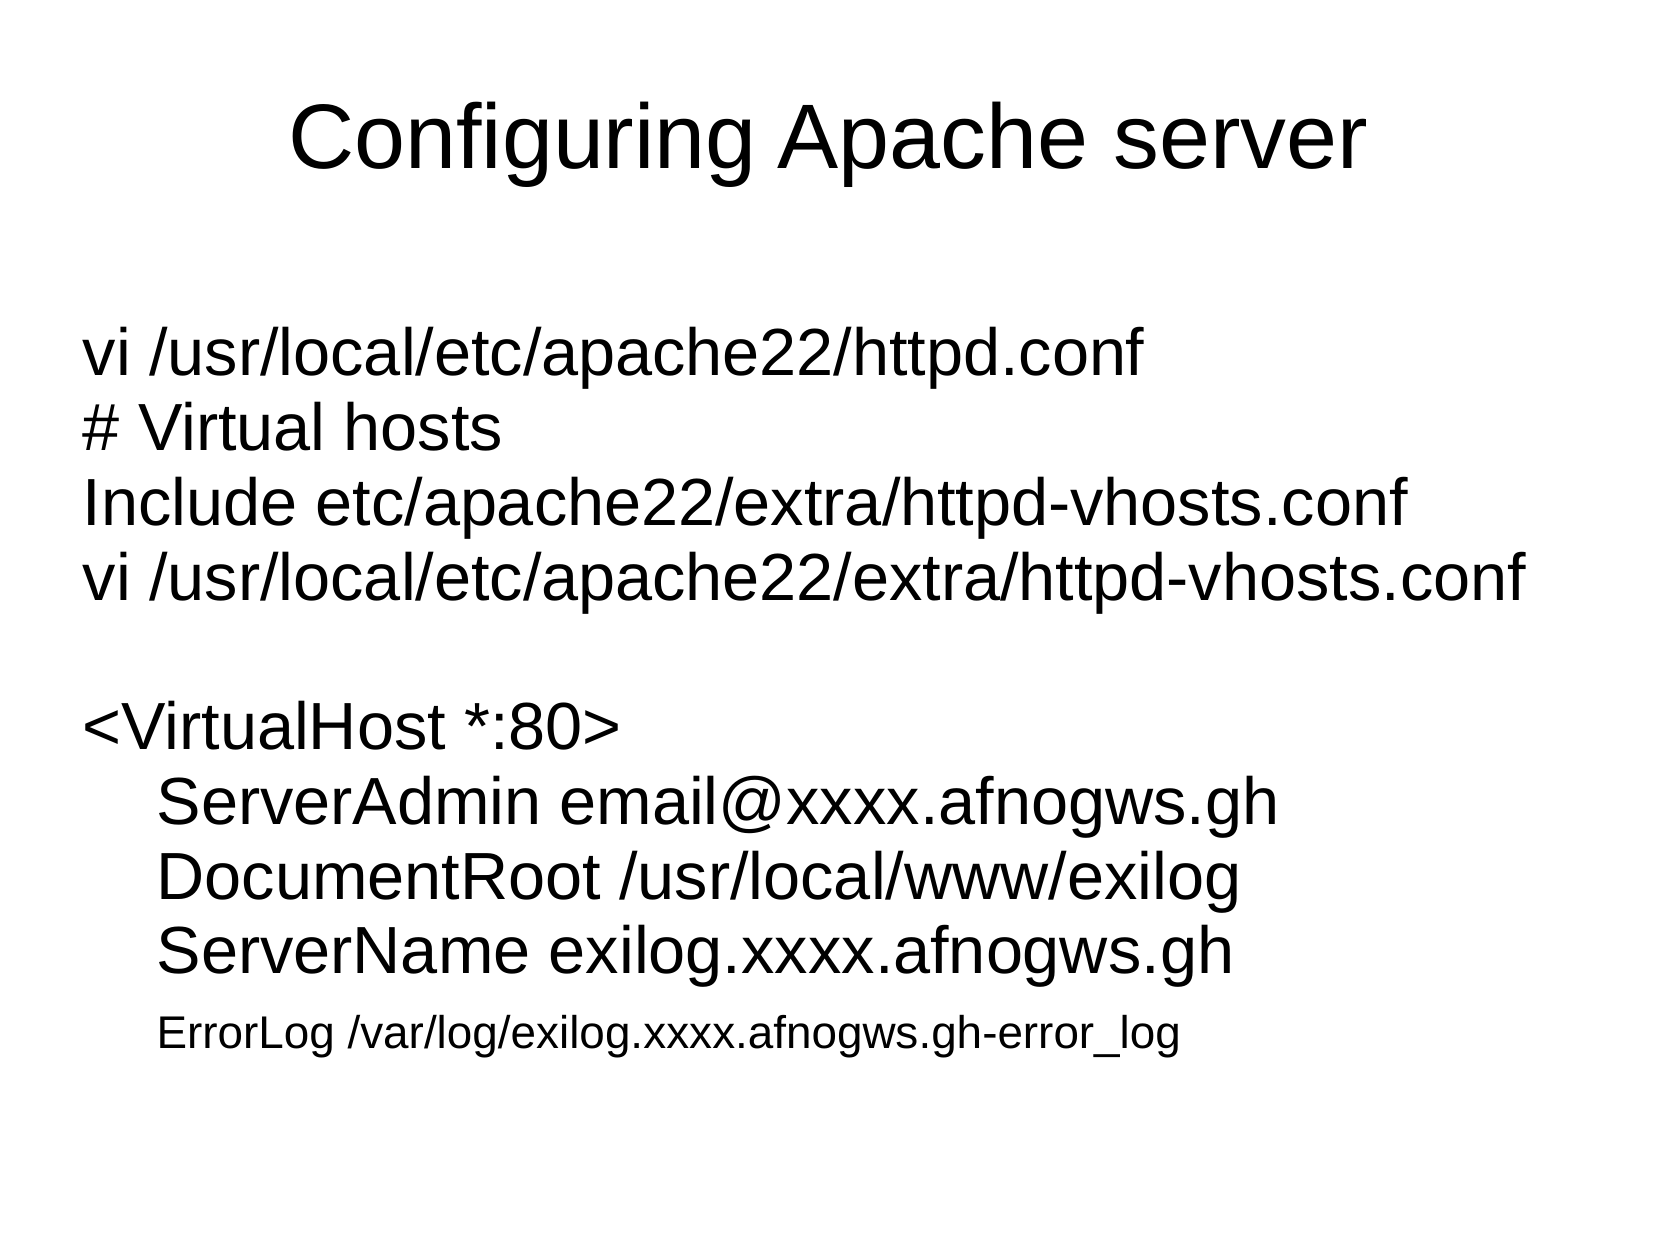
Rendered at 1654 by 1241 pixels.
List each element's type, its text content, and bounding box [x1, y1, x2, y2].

subtitle vi /usr/local/etc/apache22/httpd.conf # Virtual hosts Include etc/apache22/extra/httpd-vhosts.conf vi /usr/local/etc/apache22/extra/httpd-vhosts.conf <VirtualHost *:80> ServerAdmin email@xxxx.afnogws.gh DocumentRoot /usr/local/www/exilog ServerName exilog.xxxx.afnogws.gh ErrorLog /var/log/exilog.xxxx.afnogws.gh-error_log [82, 187, 1576, 1191]
title Configuring Apache server [82, 49, 1576, 187]
